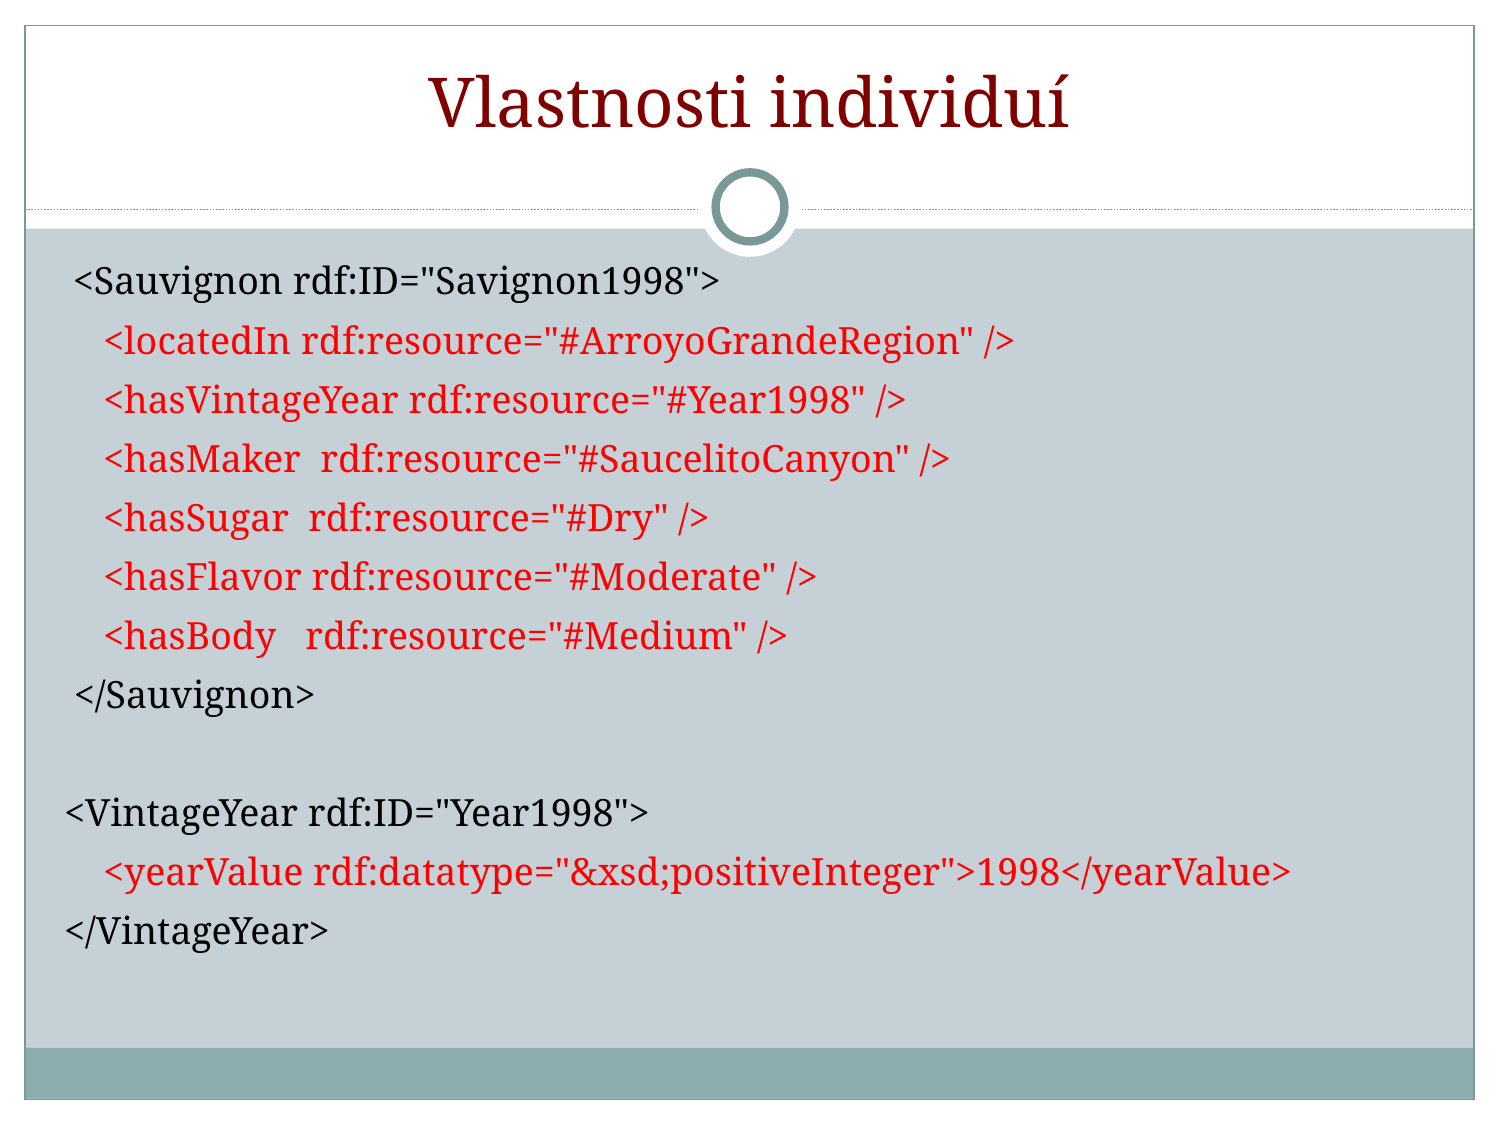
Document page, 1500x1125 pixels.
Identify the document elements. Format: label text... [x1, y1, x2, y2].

list <Sauvignon rdf:ID="Savignon1998"> <locatedIn rdf:resource="#ArroyoGrandeRegion" /> <hasVintageYear rdf:resource="#Year1998" /> <hasMaker rdf:resource="#SaucelitoCanyon" /> <hasSugar rdf:resource="#Dry" /> <hasFlavor rdf:resource="#Moderate" /> <hasBody rdf:resource="#Medium" /> </Sauvignon> <VintageYear rdf:ID="Year1998"> <yearValue rdf:datatype="&xsd;positiveInteger">1998</yearValue> </VintageYear> [49, 249, 1450, 1006]
title Vlastnosti individuí [49, 37, 1450, 163]
